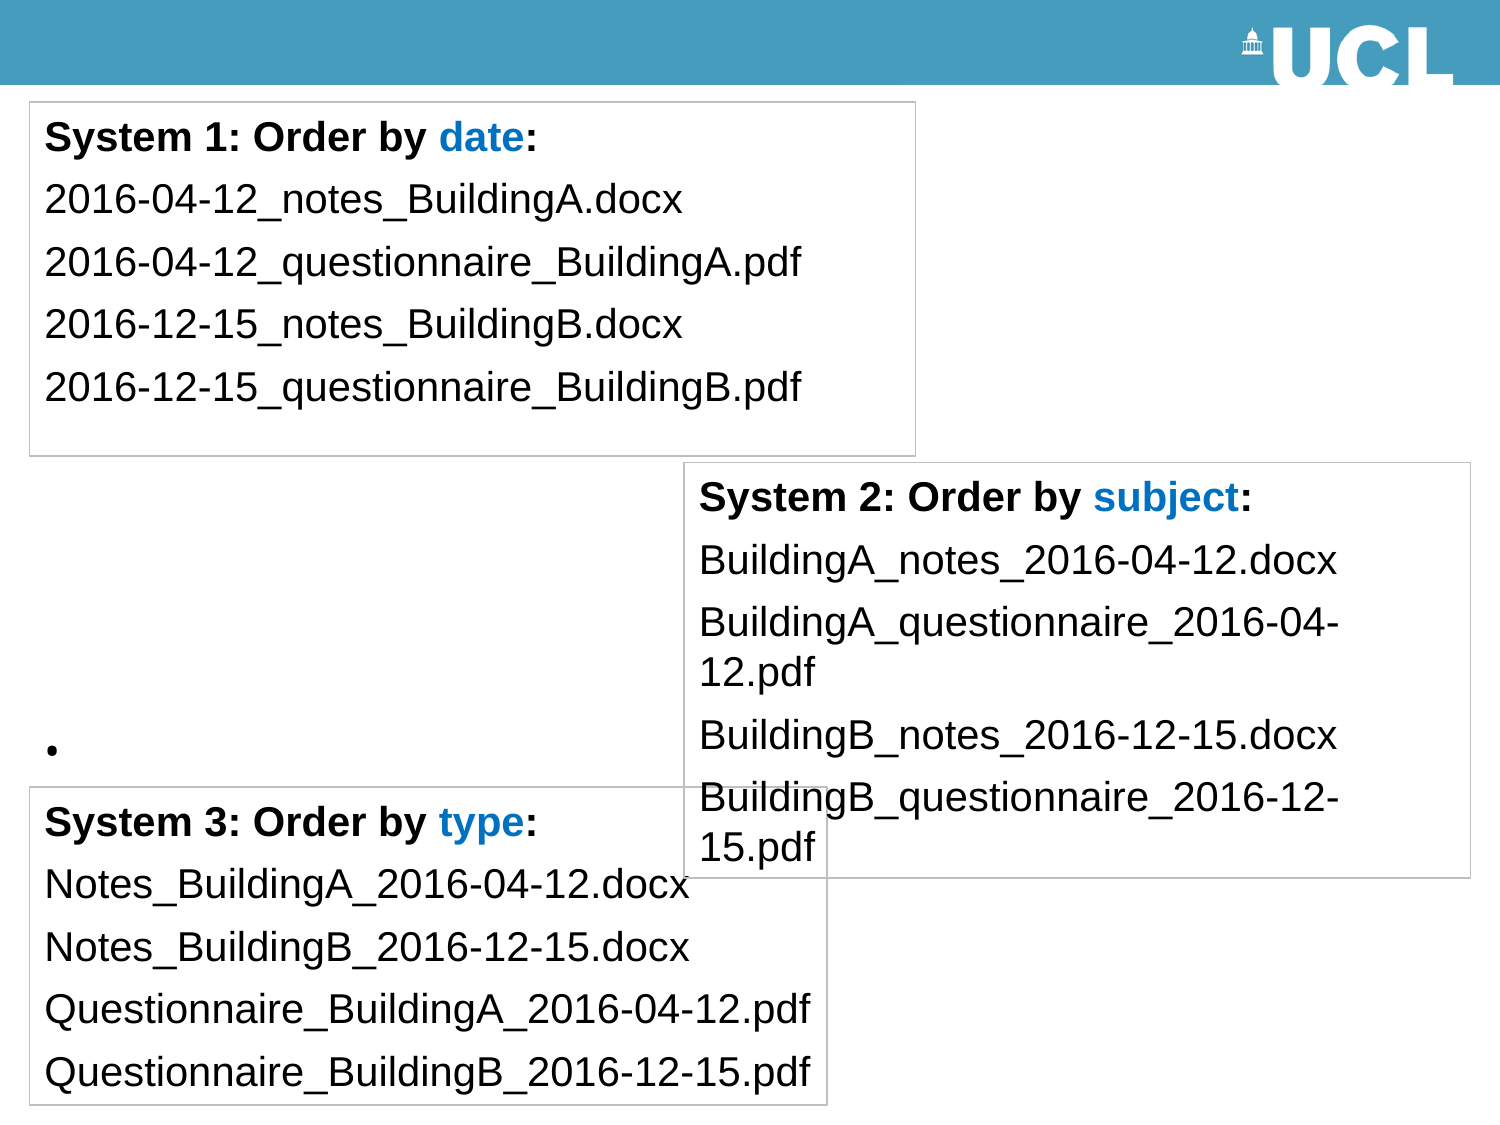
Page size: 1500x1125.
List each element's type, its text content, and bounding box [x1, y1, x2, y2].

text_box System 1: Order by date: 2016-04-12_notes_BuildingA.docx 2016-04-12_questionnaire_BuildingA.pdf 2016-12-15_notes_BuildingB.docx 2016-12-15_questionnaire_BuildingB.pdf [29, 101, 916, 457]
text_box System 3: Order by type: Notes_BuildingA_2016-04-12.docx Notes_BuildingB_2016-12-15.docx Questionnaire_BuildingA_2016-04-12.pdf Questionnaire_BuildingB_2016-12-15.pdf [685, 786, 827, 877]
text_box System 2: Order by subject: BuildingA_notes_2016-04-12.docx BuildingA_questionnaire_2016-04-12.pdf BuildingB_notes_2016-12-15.docx BuildingB_questionnaire_2016-12-15.pdf [683, 462, 1471, 781]
text_box System 3: Order by type: Notes_BuildingA_2016-04-12.docx Notes_BuildingB_2016-12-15.docx Questionnaire_BuildingA_2016-04-12.pdf Questionnaire_BuildingB_2016-12-15.pdf [29, 786, 827, 1105]
